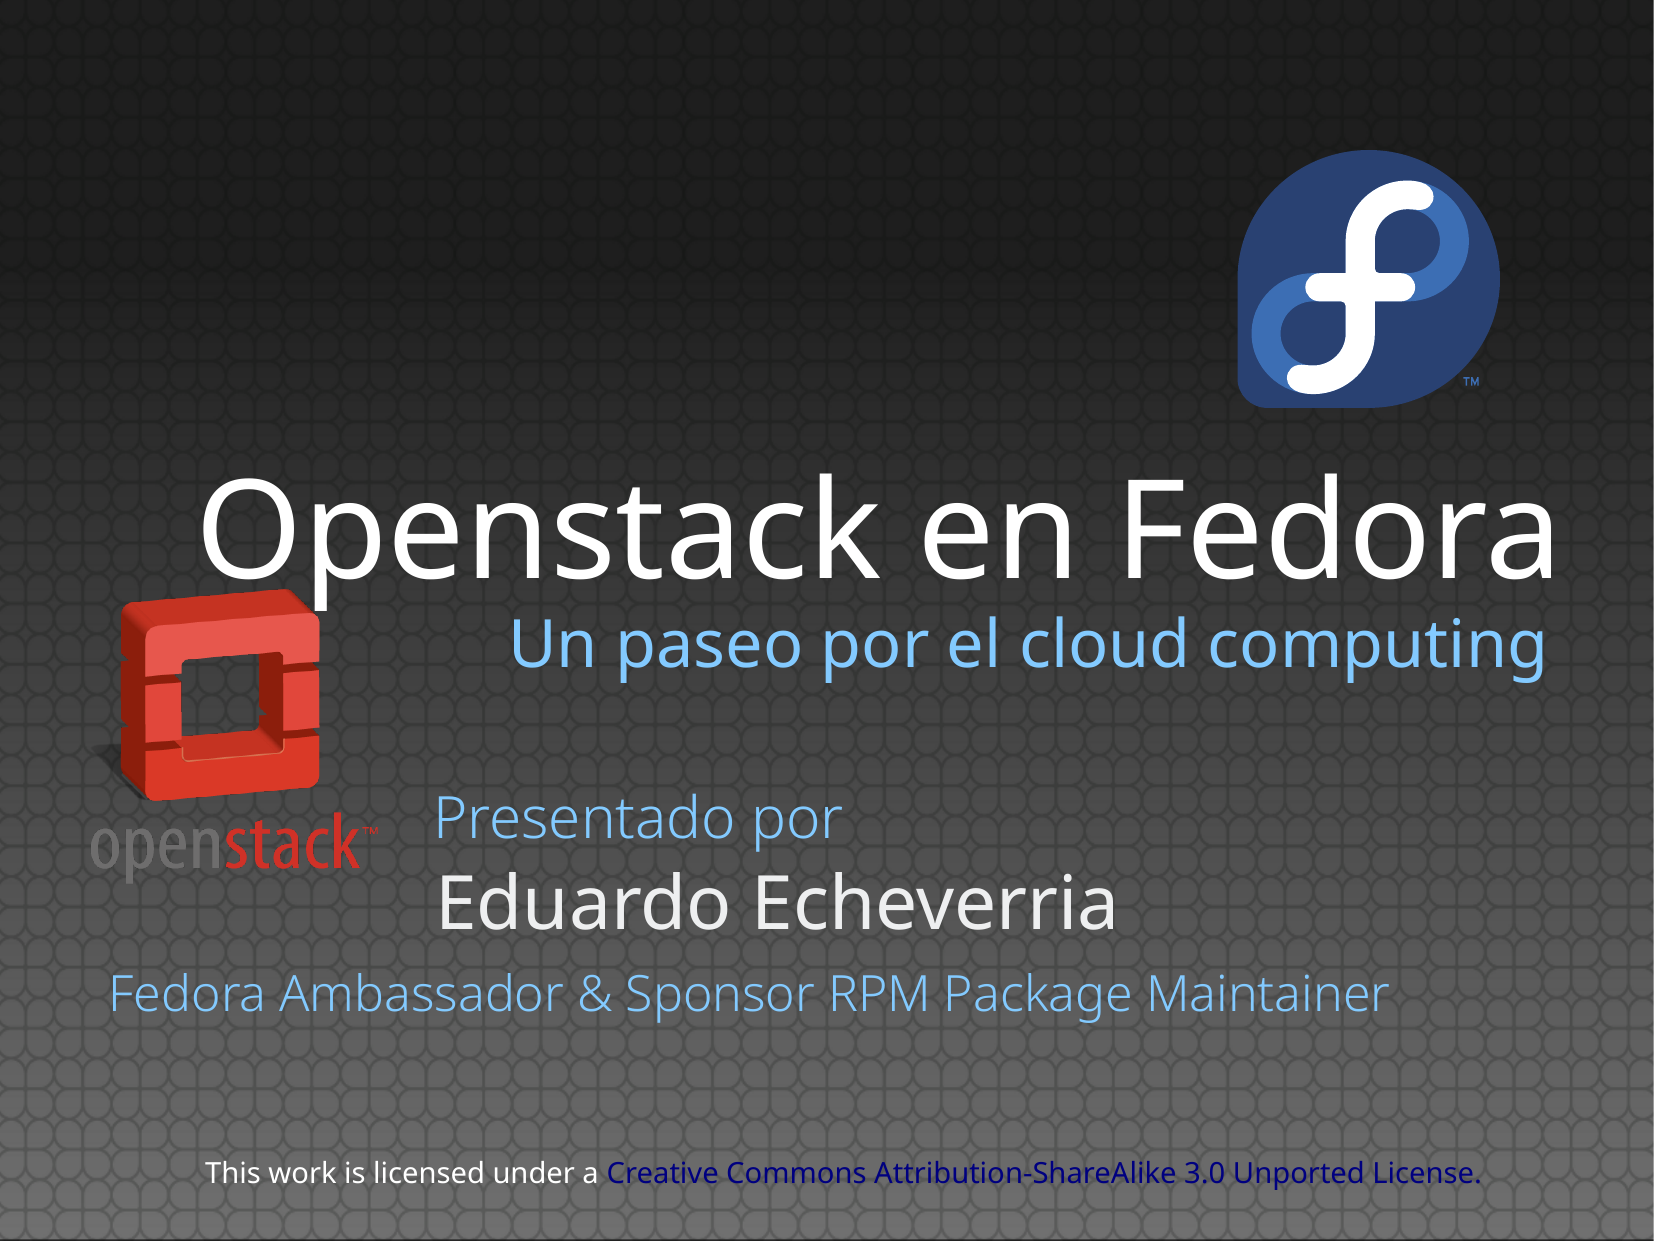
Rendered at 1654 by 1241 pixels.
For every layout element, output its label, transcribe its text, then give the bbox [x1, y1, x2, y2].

text_box This work is licensed under a Creative Commons Attribution-ShareAlike 3.0 Unported License. [214, 1144, 1474, 1229]
text_box Fedora Ambassador & Sponsor RPM Package Maintainer [93, 950, 1524, 1024]
text_box Eduardo Echeverria [420, 842, 1186, 945]
picture [0, 0, 1654, 1241]
subtitle Un paseo por el cloud computing [395, 602, 1550, 681]
text_box Presentado por [418, 769, 891, 852]
text_box Openstack en Fedora [89, 423, 1579, 599]
